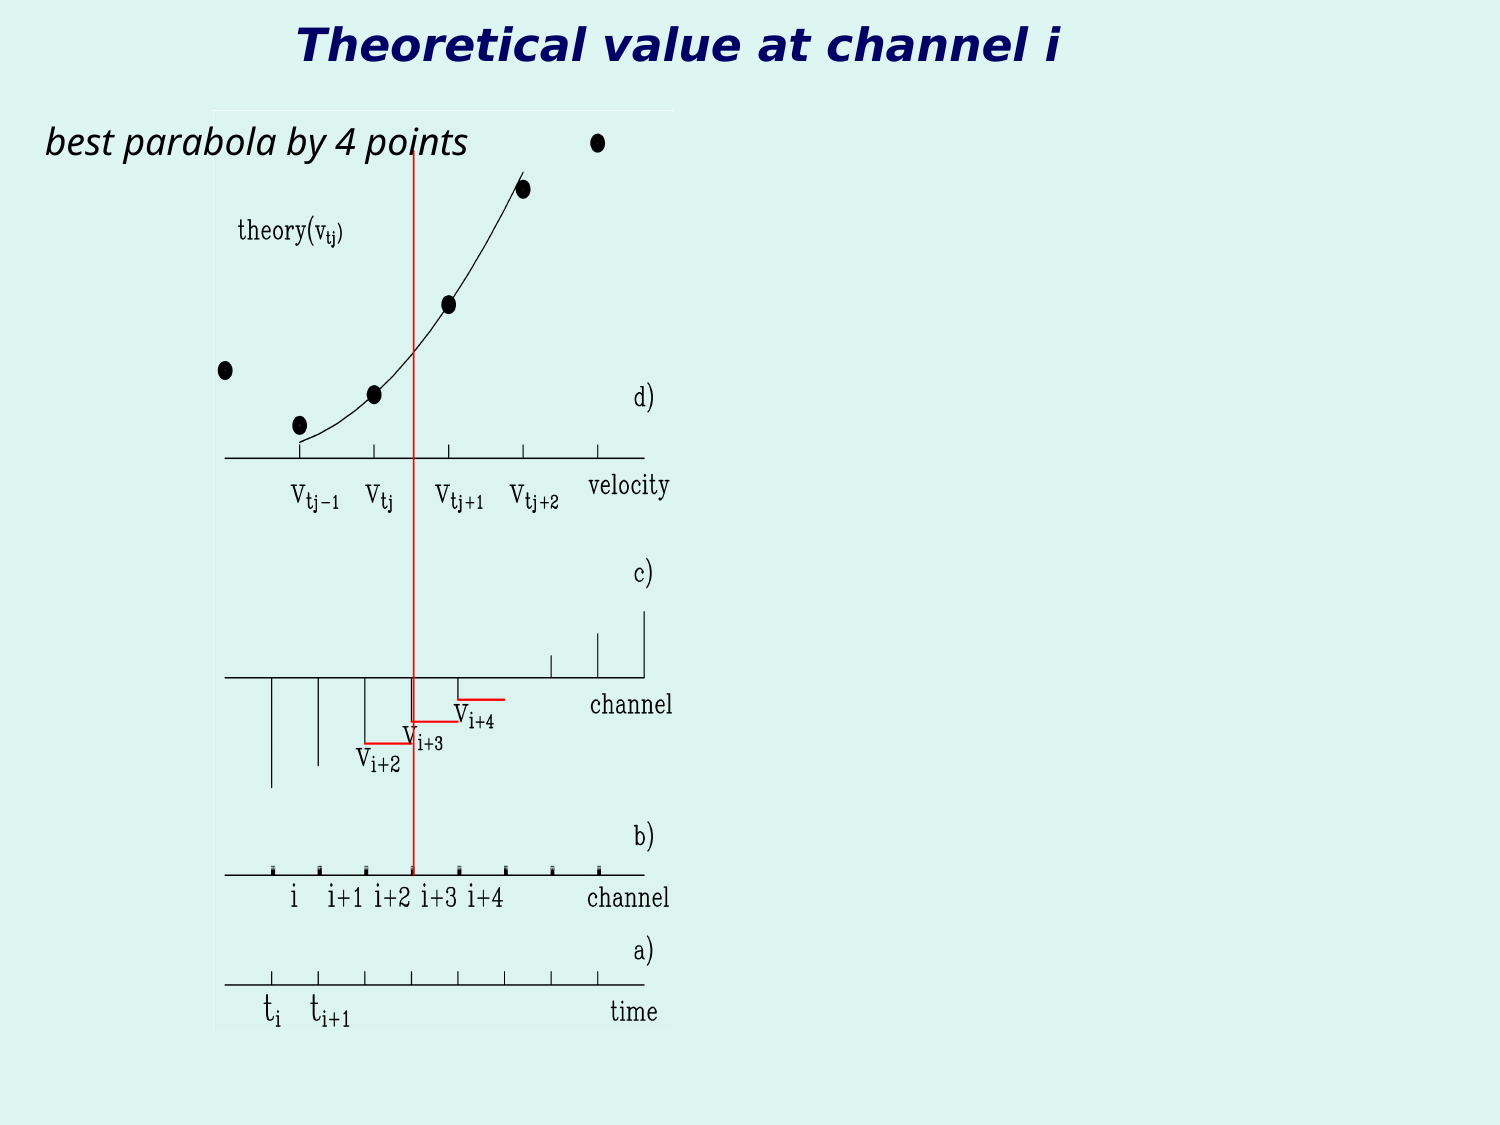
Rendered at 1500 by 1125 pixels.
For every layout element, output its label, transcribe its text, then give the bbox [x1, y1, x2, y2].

picture [213, 110, 676, 1033]
text_box best parabola by 4 points [29, 110, 490, 171]
text_box Theoretical value at channel i [280, 8, 1170, 79]
